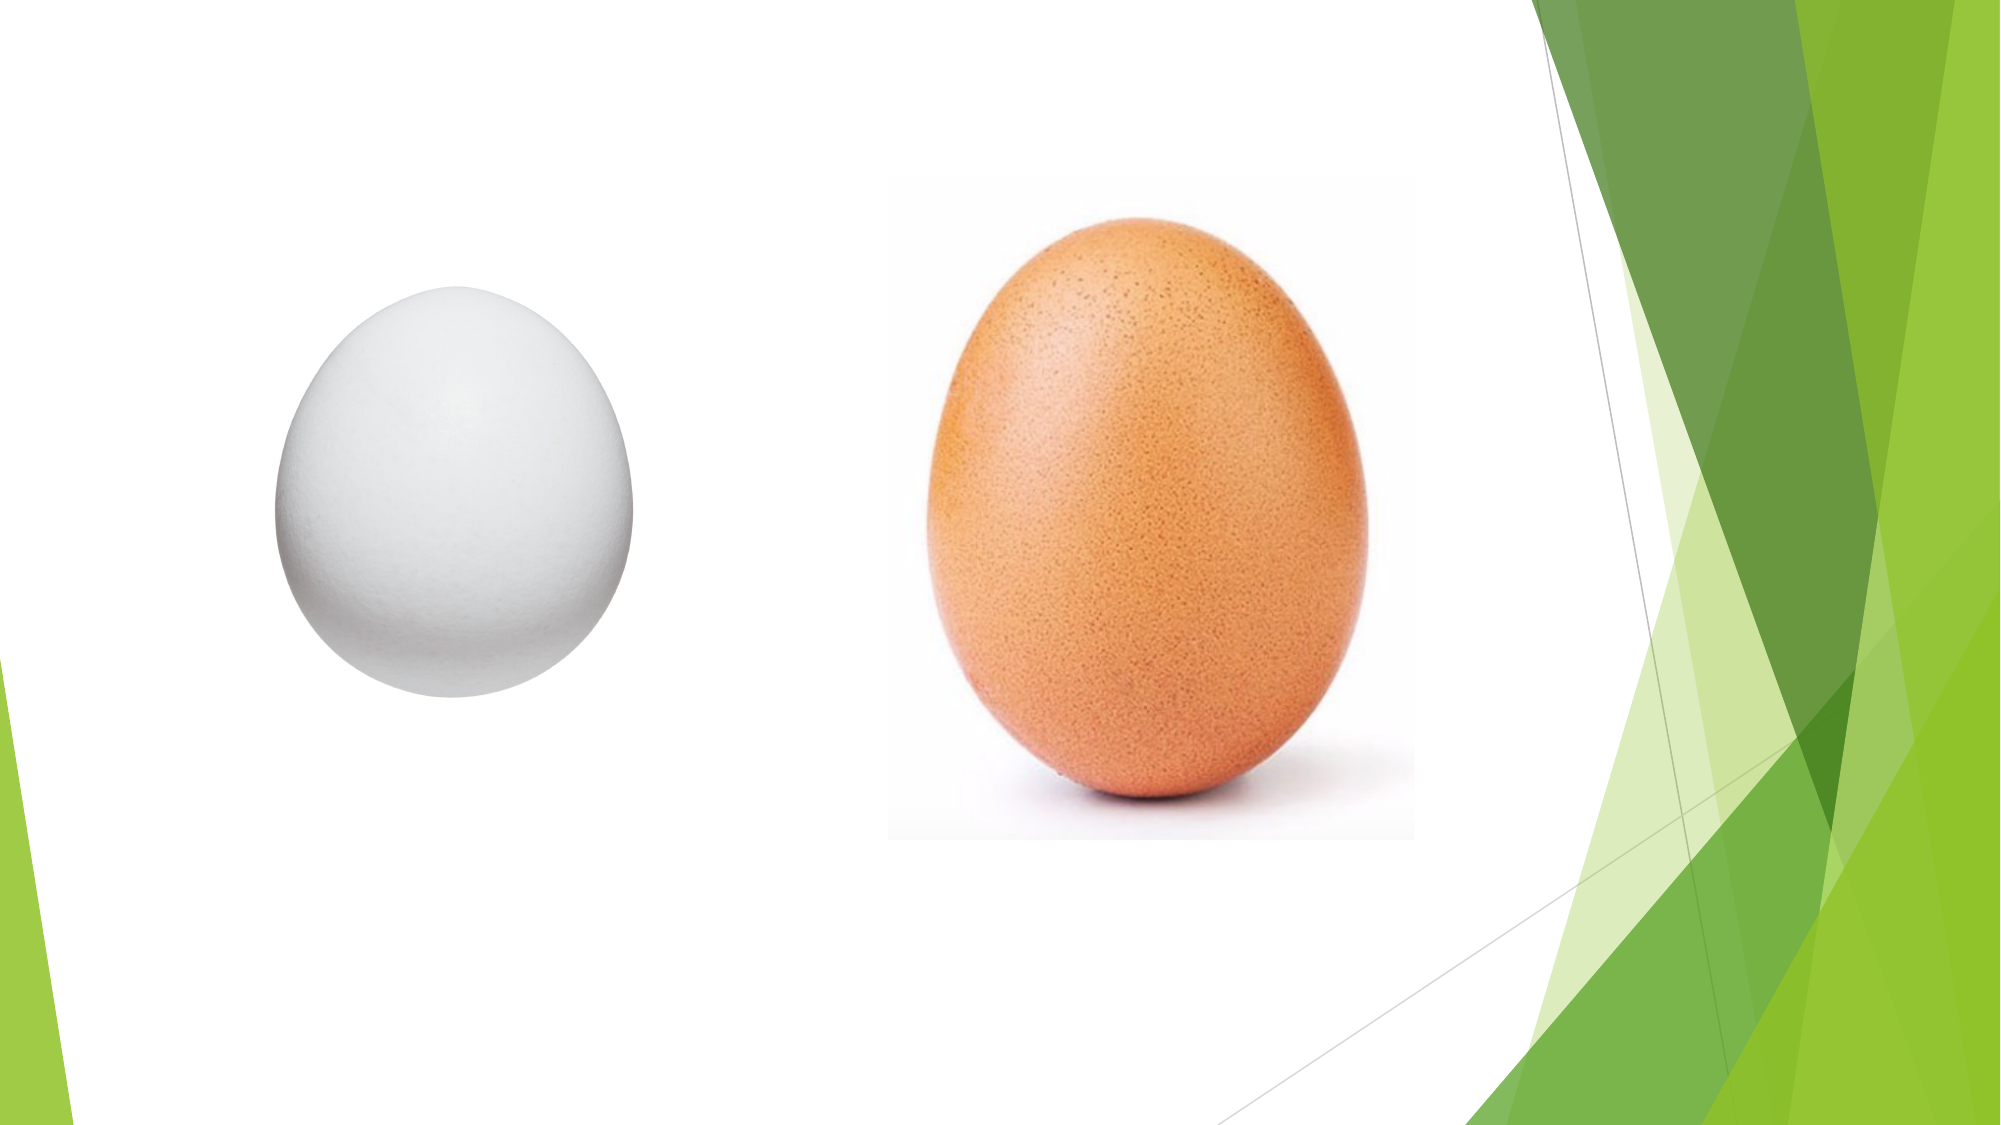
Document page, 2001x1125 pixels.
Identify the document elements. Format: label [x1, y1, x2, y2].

picture [186, 160, 716, 840]
picture [888, 176, 1415, 840]
